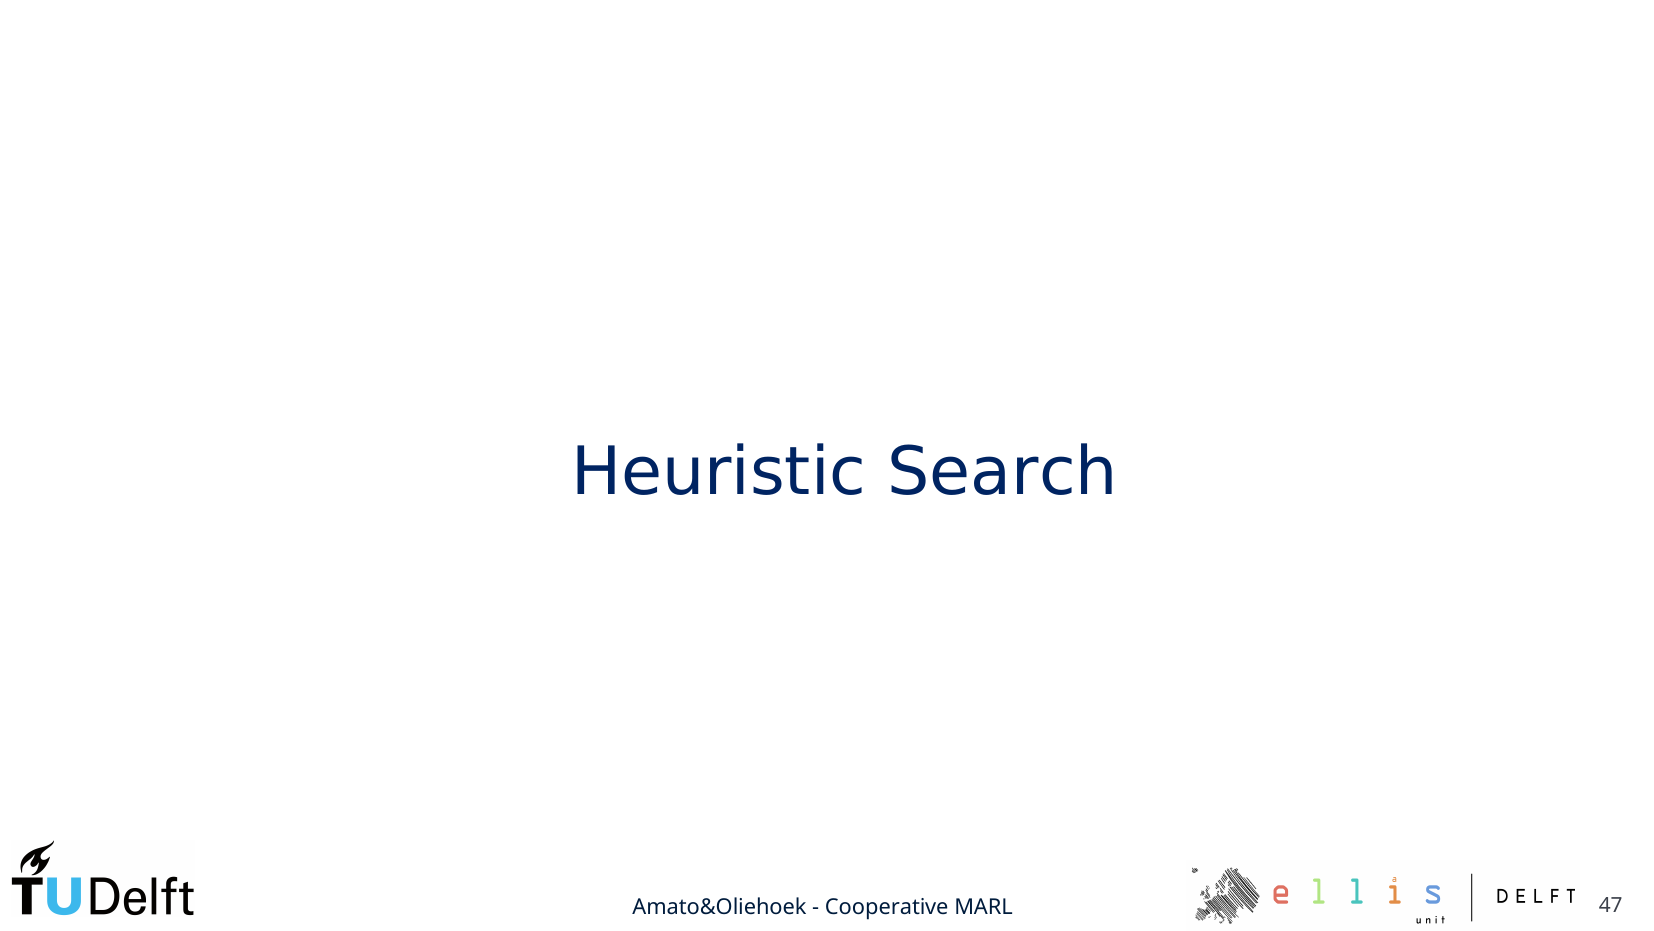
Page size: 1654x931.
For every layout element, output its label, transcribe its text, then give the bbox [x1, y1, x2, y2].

picture [11, 840, 195, 917]
subtitle Heuristic Search [63, 161, 1571, 776]
picture [1186, 860, 1580, 931]
